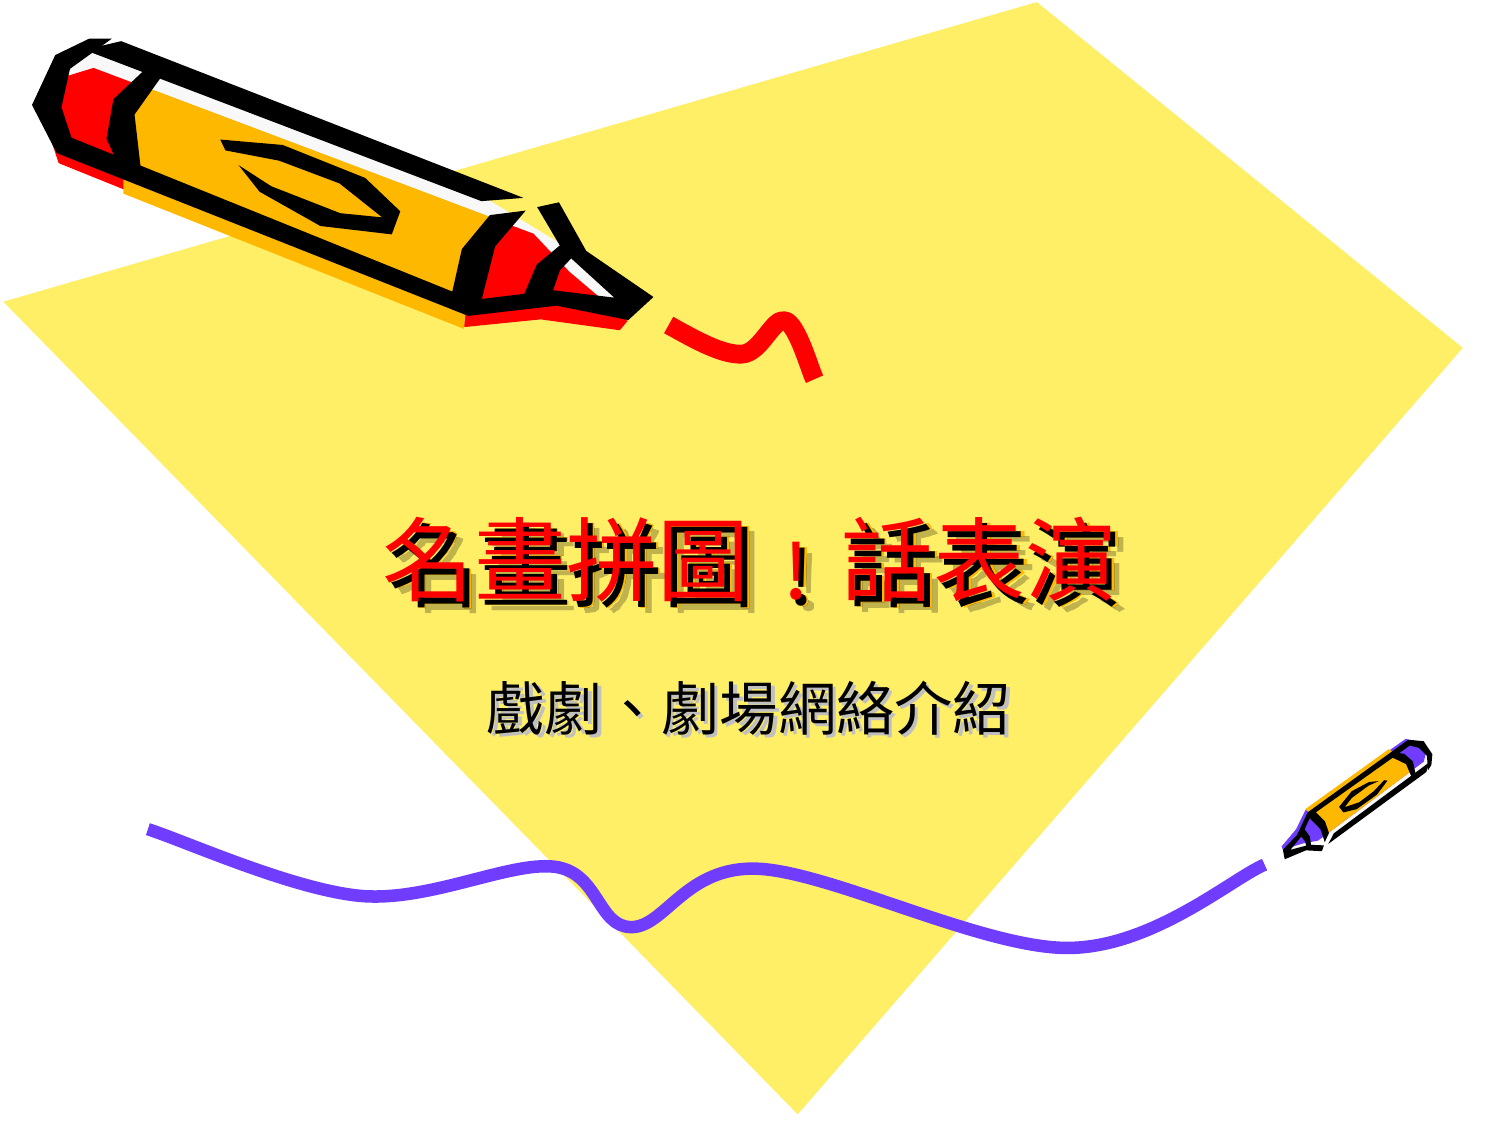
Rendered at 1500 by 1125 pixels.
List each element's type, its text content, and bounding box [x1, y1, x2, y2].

title 名畫拼圖﹗話表演 [225, 247, 1276, 621]
subtitle 戲劇、劇場網絡介紹 [254, 664, 1244, 830]
